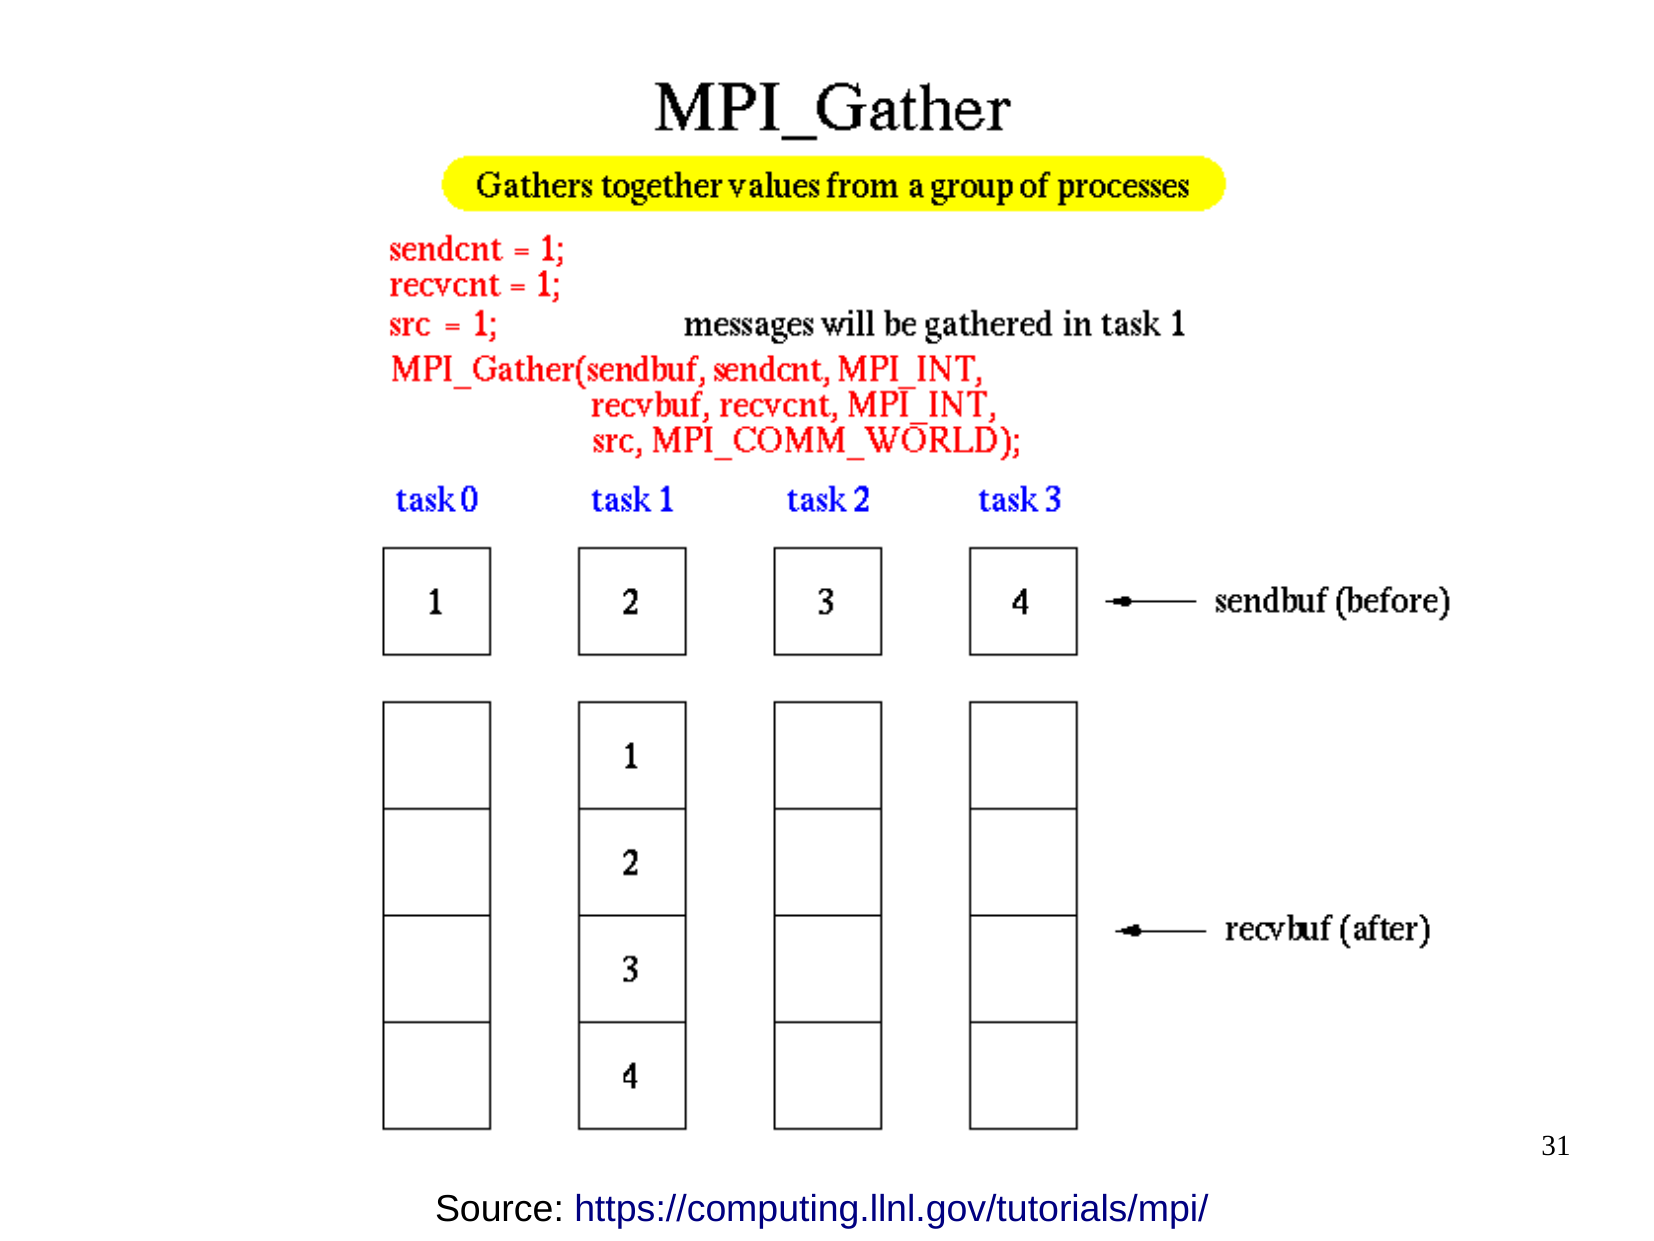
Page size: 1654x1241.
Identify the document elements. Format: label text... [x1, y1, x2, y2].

text_box Source: https://computing.llnl.gov/tutorials/mpi/ [417, 1177, 1238, 1241]
picture [300, 26, 1501, 1241]
